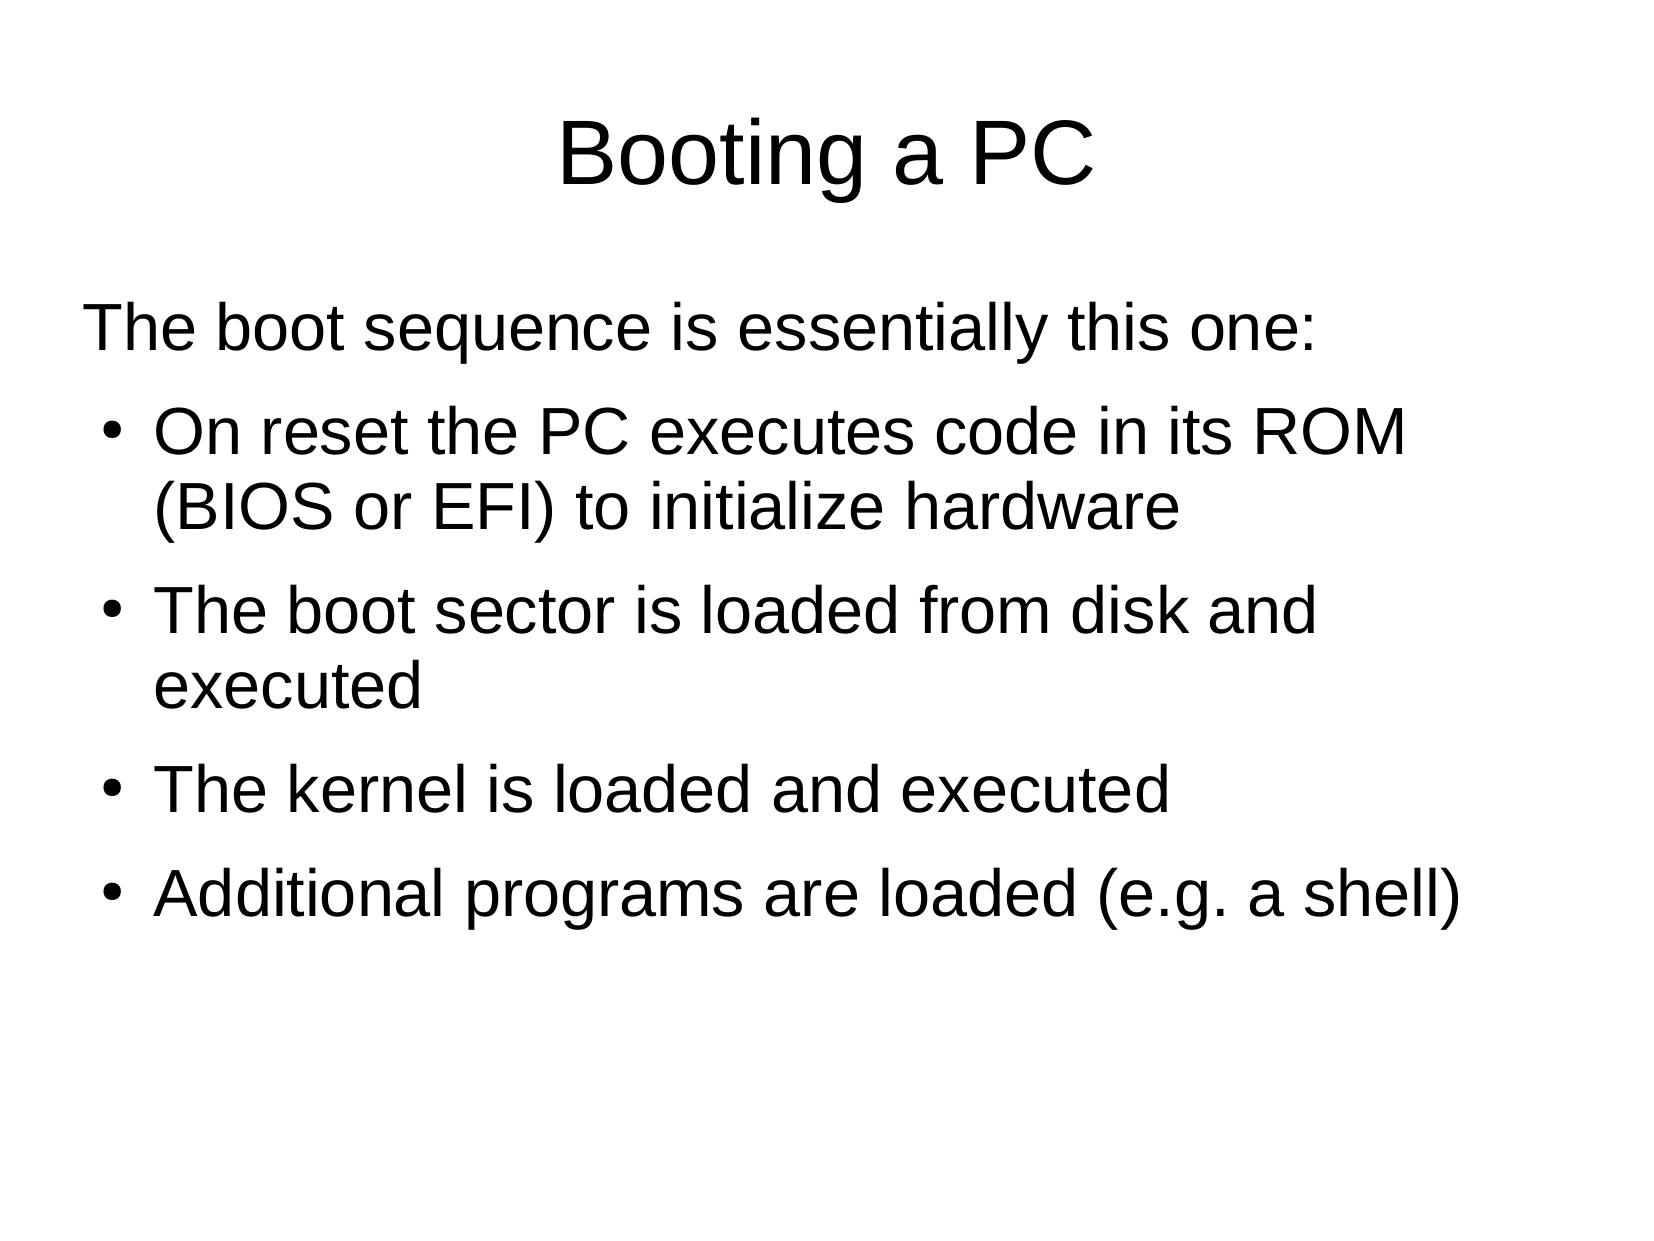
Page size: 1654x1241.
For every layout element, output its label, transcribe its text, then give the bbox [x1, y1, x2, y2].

list The boot sequence is essentially this one: On reset the PC executes code in its ROM (BIOS or EFI) to initialize hardware The boot sector is loaded from disk and executed The kernel is loaded and executed Additional programs are loaded (e.g. a shell) [82, 290, 1571, 1010]
title Booting a PC [82, 49, 1571, 257]
